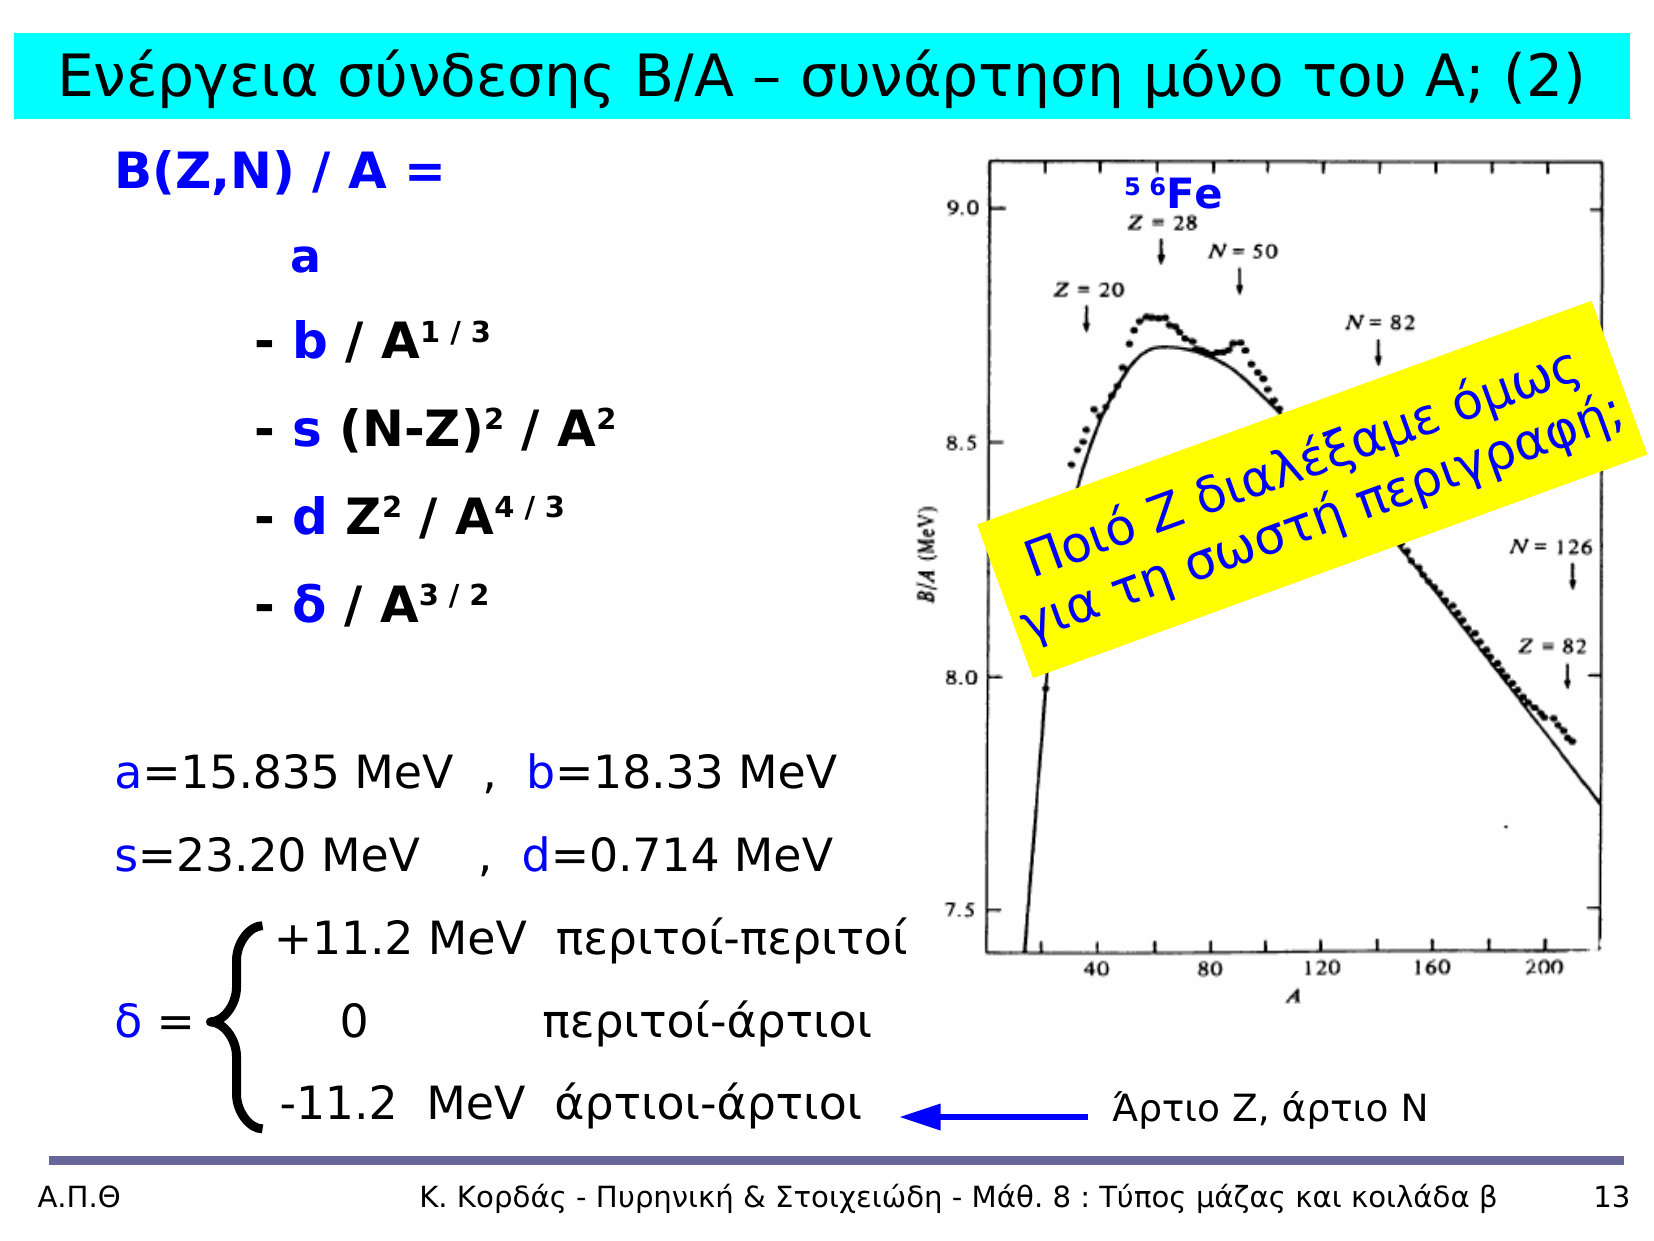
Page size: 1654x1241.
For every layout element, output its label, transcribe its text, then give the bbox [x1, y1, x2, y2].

list Β(Ζ,Ν) / Α = a - b / A1 / 3 - s (N-Z)2 / A2 - d Z2 / A4 / 3 - δ / A3 / 2 a=15.835 MeV , b=18.33 MeV s=23.20 MeV , d=0.714 MeV +11.2 MeV περιτοί-περιτοί δ = 0 περιτοί-άρτιοι -11.2 MeV άρτιοι-άρτιοι [43, 141, 1619, 1140]
title Ενέργεια σύνδεσης Β/Α – συνάρτηση μόνο του Α; (2) [13, 33, 1630, 119]
picture [914, 132, 1613, 1012]
text_box Άρτιο Ζ, άρτιο Ν [1097, 1079, 1511, 1139]
text_box 5 6Fe [1109, 162, 1260, 276]
text_box Ποιό Ζ διαλέξαμε όμως για τη σωστή περιγραφή; [977, 300, 1648, 679]
